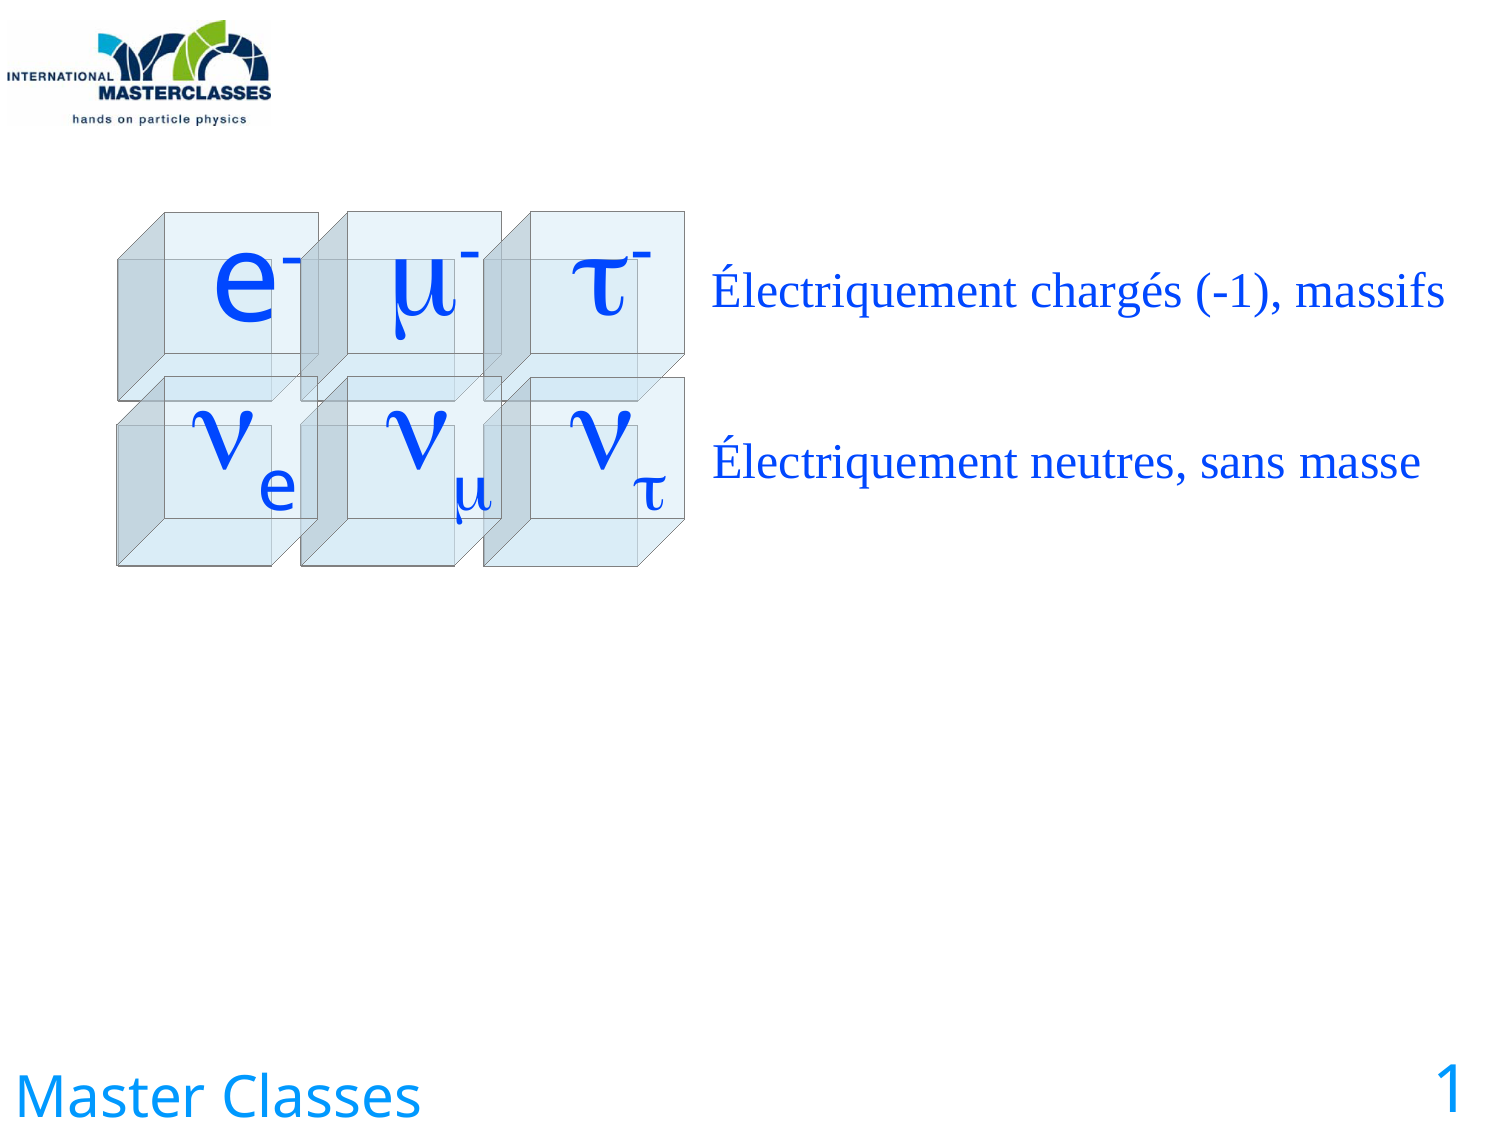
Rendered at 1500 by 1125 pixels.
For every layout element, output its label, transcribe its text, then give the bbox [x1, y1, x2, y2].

text_box Électriquement neutres, sans masse [685, 421, 1465, 556]
text_box e- [195, 189, 308, 354]
text_box τ- [561, 183, 671, 336]
text_box [483, 377, 555, 567]
text_box νμ [372, 336, 509, 533]
text_box [300, 211, 455, 567]
picture [2, 10, 280, 130]
text_box [116, 212, 272, 567]
text_box [671, 211, 685, 353]
text_box ντ [555, 336, 682, 533]
text_box [500, 211, 561, 376]
text_box Électriquement chargés (-1), massifs [696, 249, 1465, 390]
text_box νe [177, 336, 306, 533]
text_box μ- [372, 183, 500, 336]
